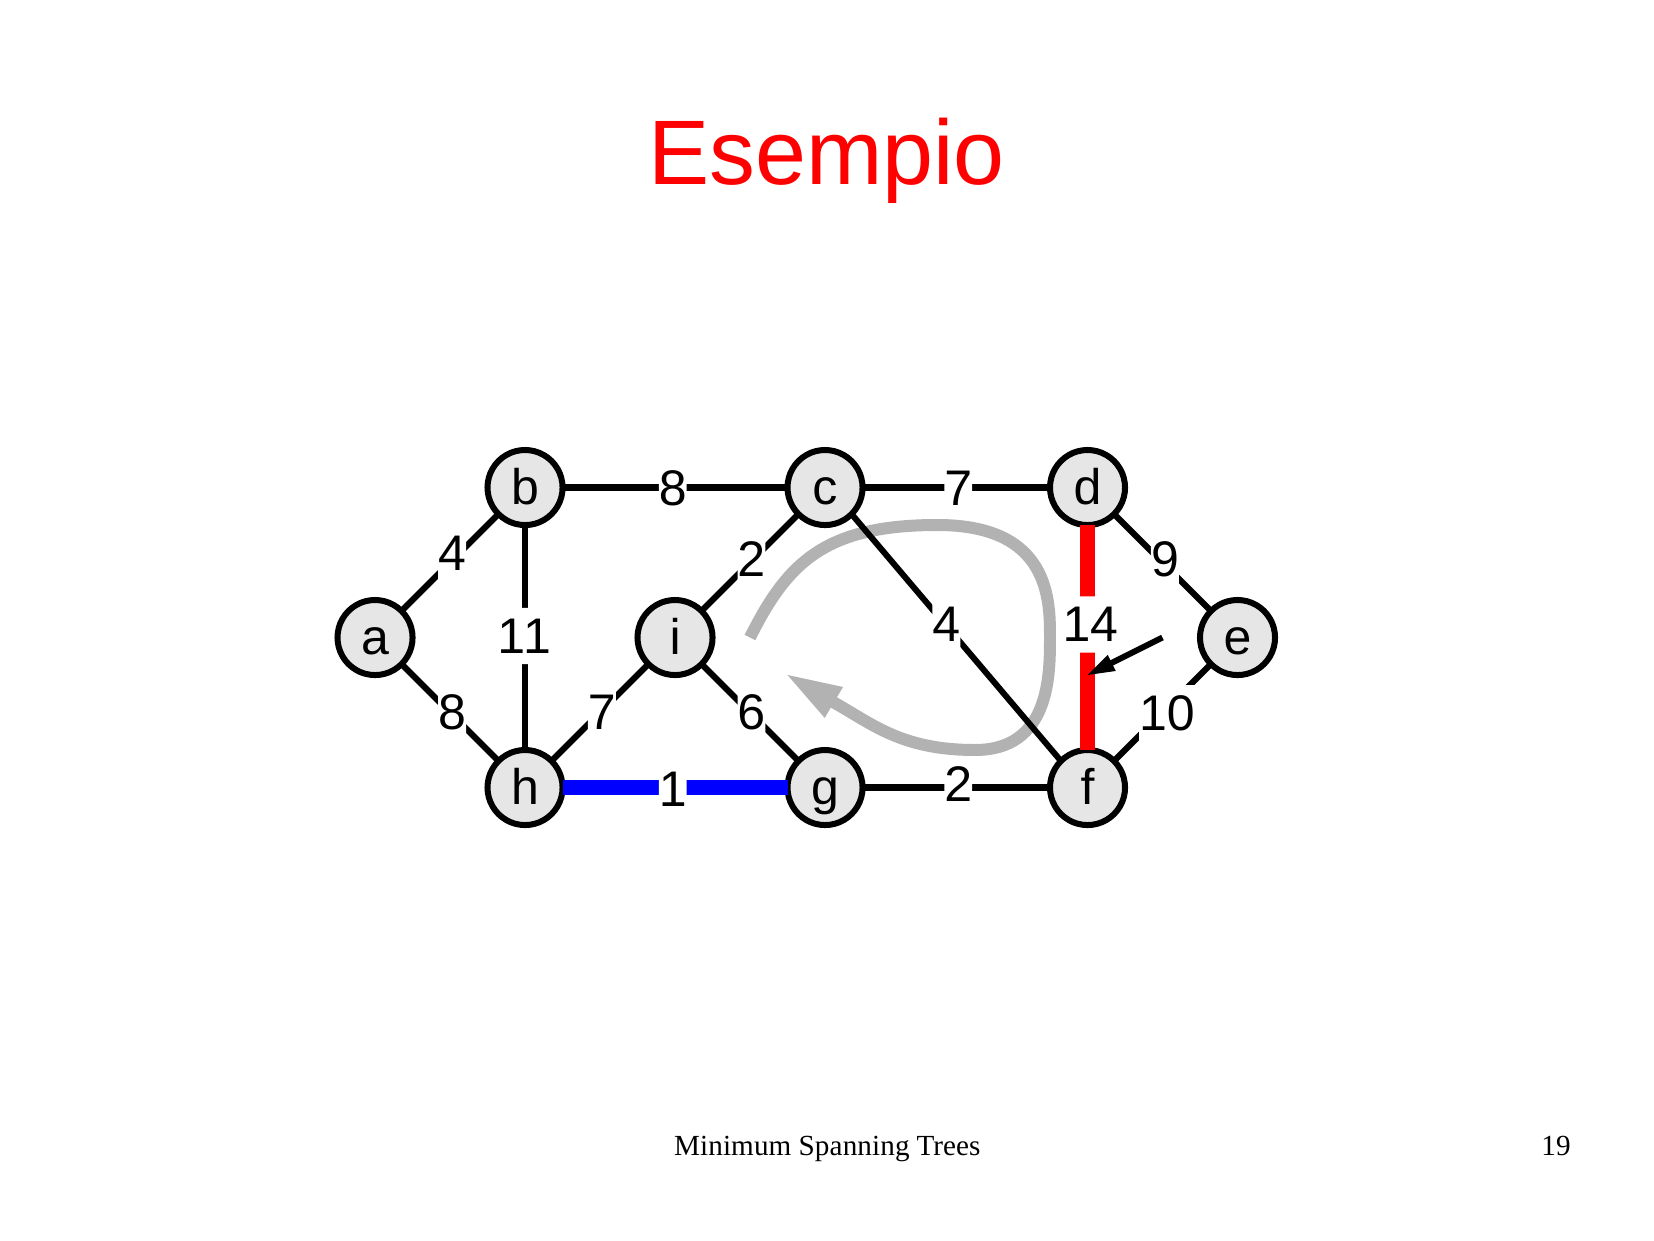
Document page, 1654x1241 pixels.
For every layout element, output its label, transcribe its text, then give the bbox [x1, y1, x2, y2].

text_box 9 [1150, 531, 1179, 588]
text_box 8 [658, 460, 687, 517]
text_box 6 [737, 684, 766, 742]
text_box 1 [658, 761, 687, 818]
text_box g [788, 750, 863, 826]
text_box 8 [438, 684, 467, 741]
text_box 4 [438, 525, 467, 582]
text_box 10 [1139, 685, 1195, 742]
text_box c [787, 450, 863, 526]
text_box i [637, 600, 713, 676]
text_box a [337, 600, 413, 676]
text_box 7 [944, 460, 973, 517]
text_box 4 [932, 596, 961, 653]
text_box e [1200, 600, 1276, 676]
text_box 11 [497, 607, 557, 665]
text_box 7 [587, 684, 616, 742]
text_box 2 [944, 756, 973, 813]
text_box b [487, 450, 563, 525]
title Esempio [82, 49, 1571, 257]
text_box 14 [1062, 596, 1119, 653]
text_box f [1050, 750, 1126, 826]
text_box 2 [737, 531, 766, 588]
text_box h [487, 750, 563, 826]
text_box d [1050, 450, 1126, 525]
